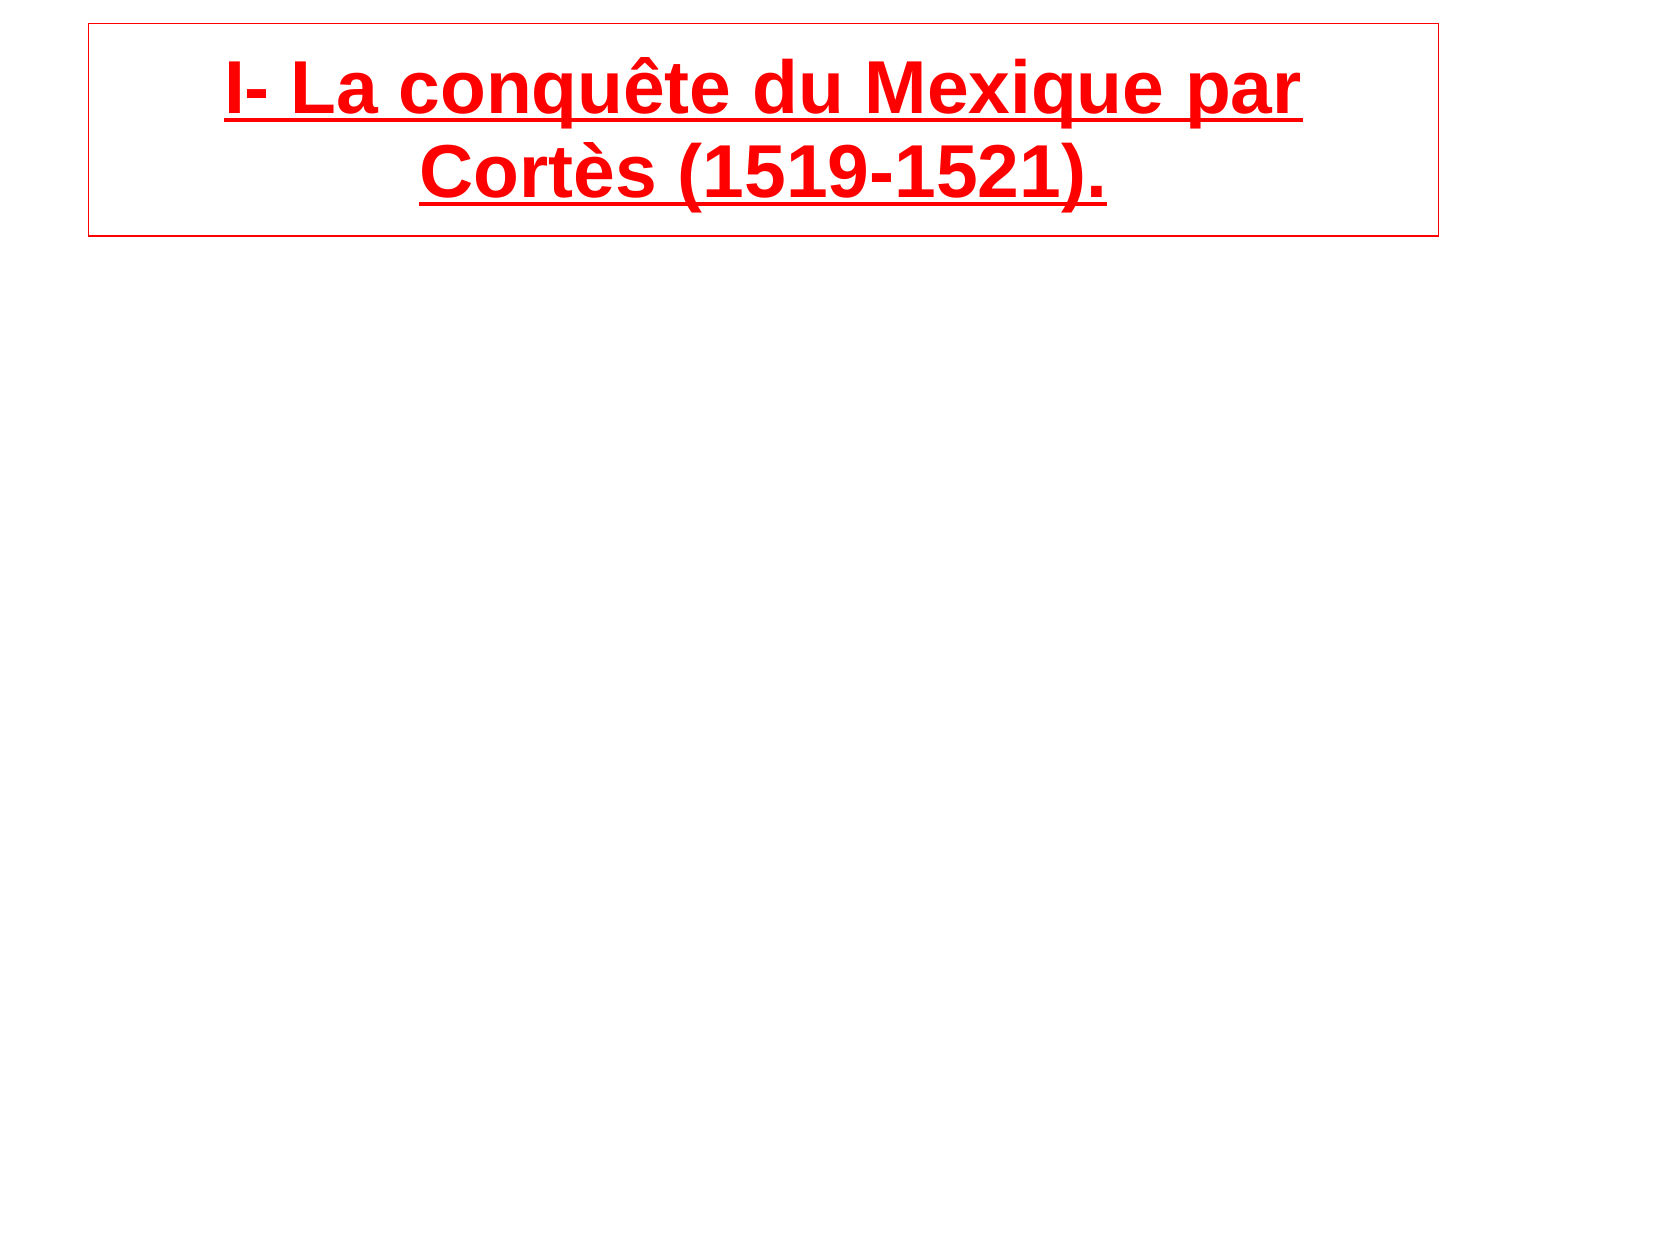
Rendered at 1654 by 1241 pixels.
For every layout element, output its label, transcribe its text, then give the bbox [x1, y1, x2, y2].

text_box I- La conquête du Mexique par Cortès (1519-1521). [88, 23, 1439, 237]
